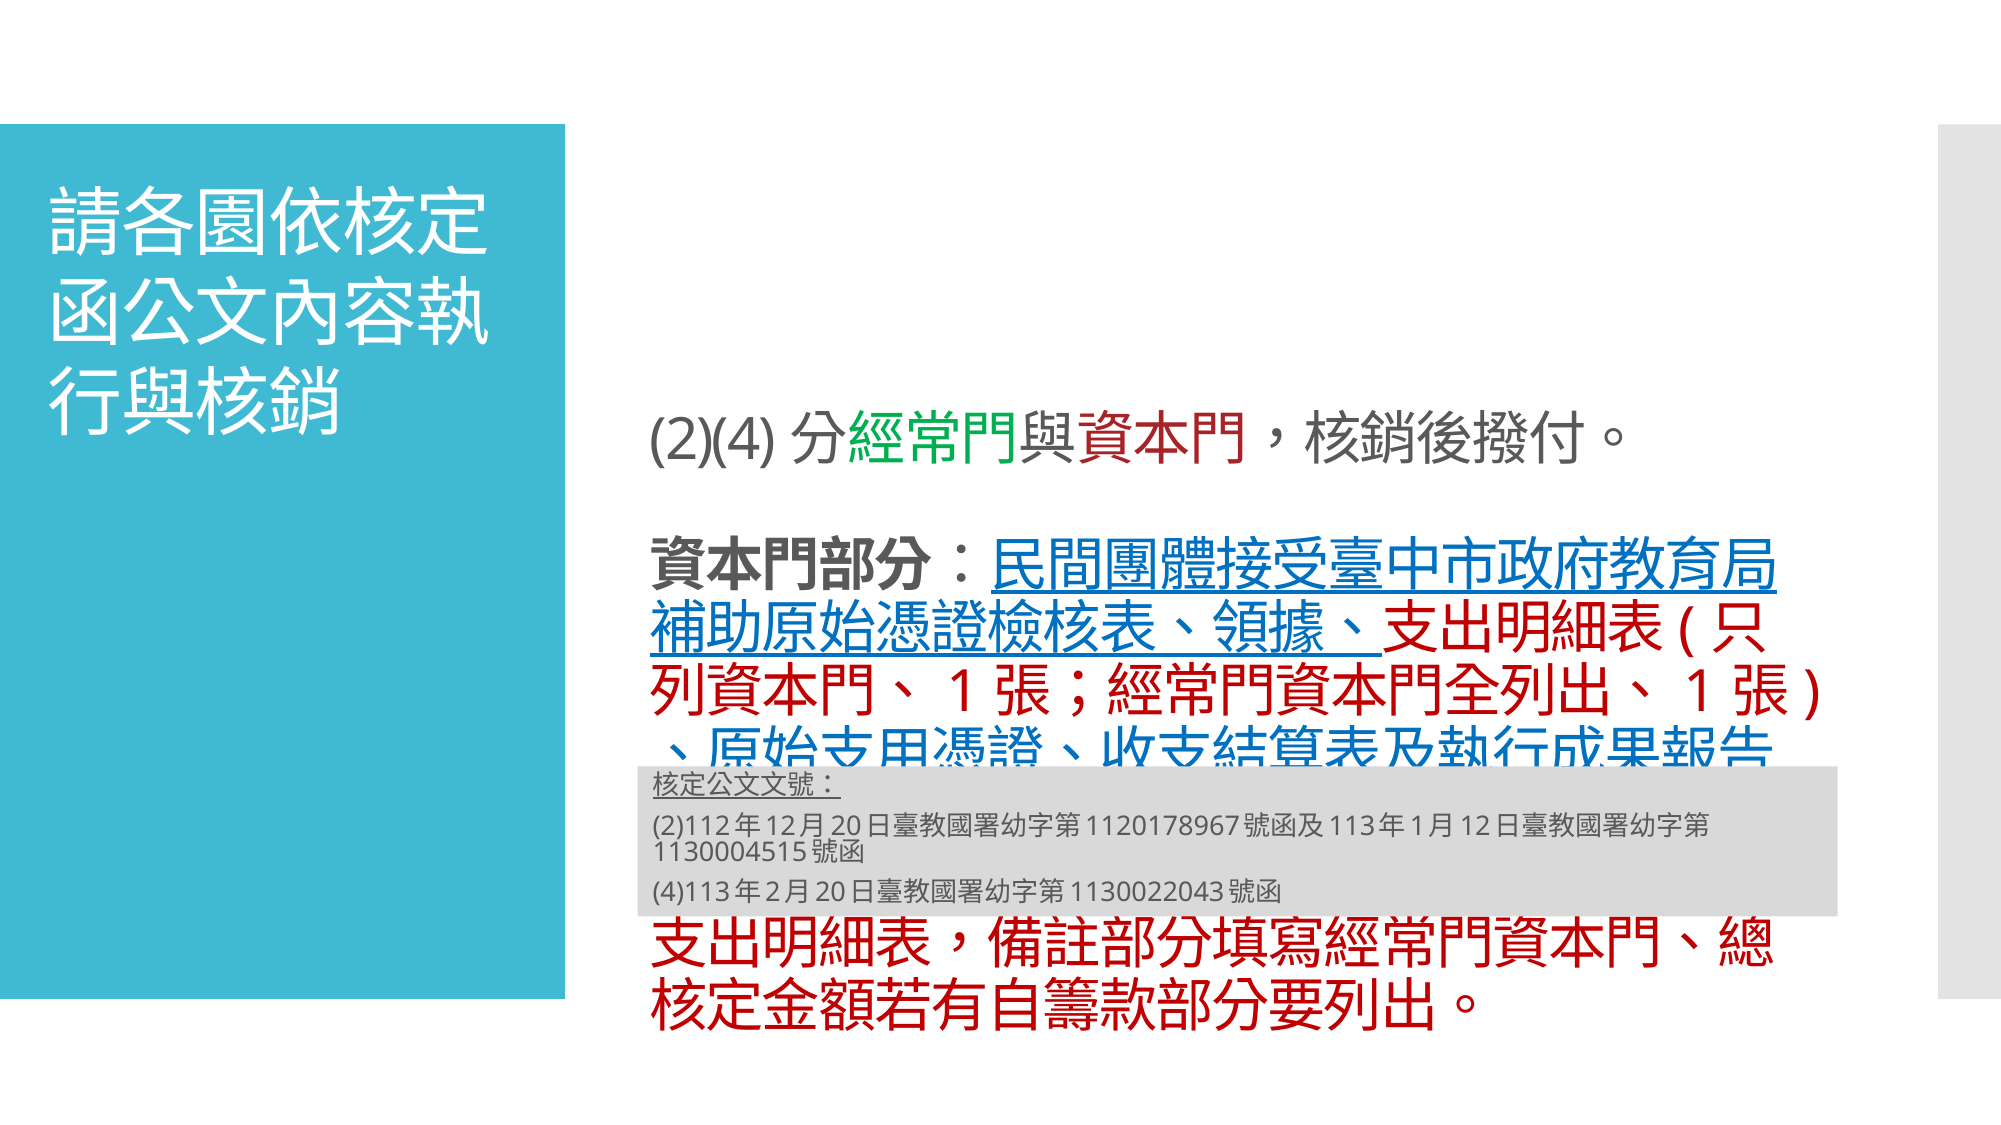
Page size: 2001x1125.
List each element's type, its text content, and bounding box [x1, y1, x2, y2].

list 核定公文文號： (​2)112年12月20日臺教國署幼字第1120178967號函及113年1月12日臺教國署幼字第1130004515號函 (4)113年2月20日臺教國署幼字第1130022043號函 [637, 766, 1838, 917]
text_box 請各園依核定函公文內容執行與核銷 [32, 167, 533, 452]
title (2)(4)分經常門與資本門，核銷後撥付。 資本門部分：民間團體接受臺中市政府教育局補助原始憑證檢核表、領據、支出明細表(只列資本門、1張；經常門資本門全列出、1張) 、原始支用憑證、收支結算表及執行成果報告資料辦理核銷事宜。 支出明細表，備註部分填寫經常門資本門、總核定金額若有自籌款部分要列出。 [634, 213, 1835, 747]
